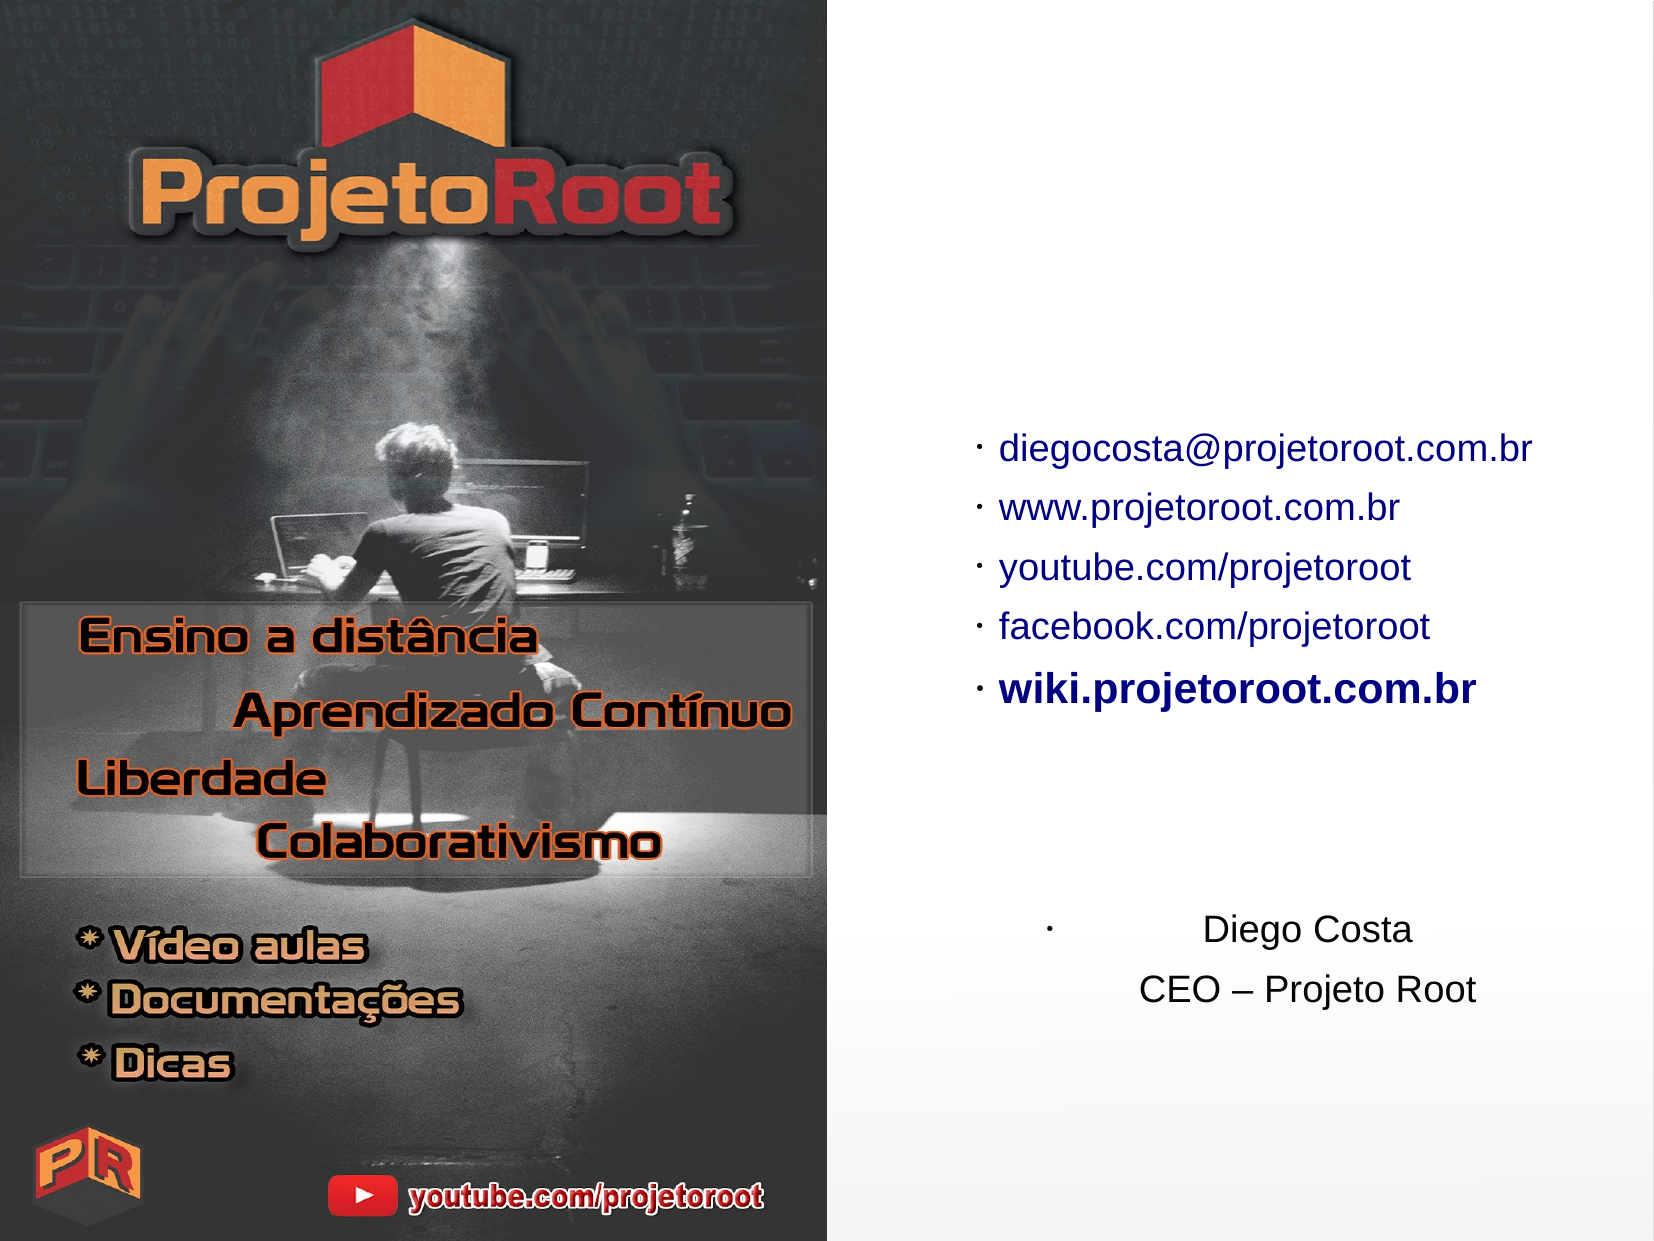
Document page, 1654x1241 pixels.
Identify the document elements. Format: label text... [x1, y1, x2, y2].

picture [0, 0, 1654, 1241]
list diegocosta@projetoroot.com.br www.projetoroot.com.br youtube.com/projetoroot facebook.com/projetoroot wiki.projetoroot.com.br Diego Costa CEO – Projeto Root [968, 307, 1617, 1027]
